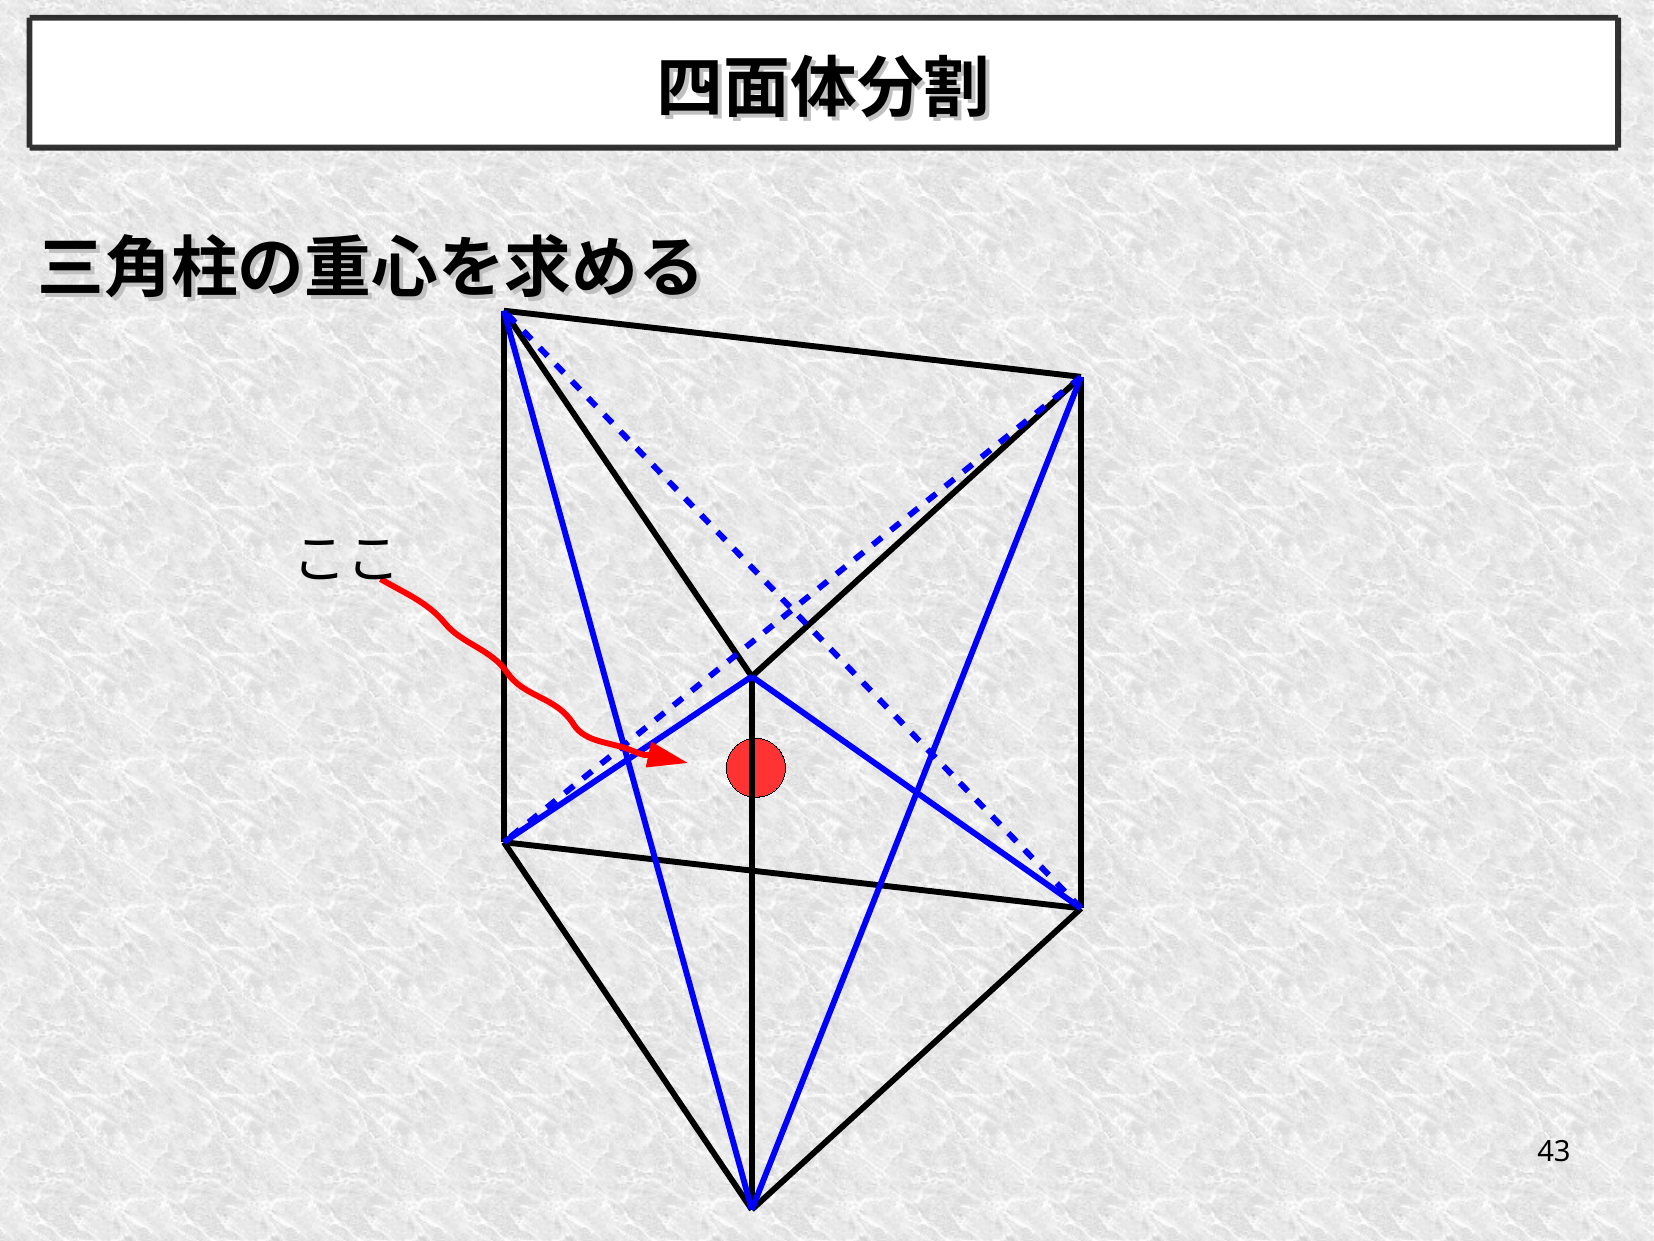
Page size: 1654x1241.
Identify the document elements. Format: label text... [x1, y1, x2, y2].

text_box 四面体分割 [29, 17, 1619, 148]
text_box [755, 738, 786, 798]
text_box 三角柱の重心を求める [22, 206, 939, 302]
picture [0, 0, 1654, 1241]
text_box [726, 739, 749, 797]
text_box ここ [277, 507, 426, 588]
